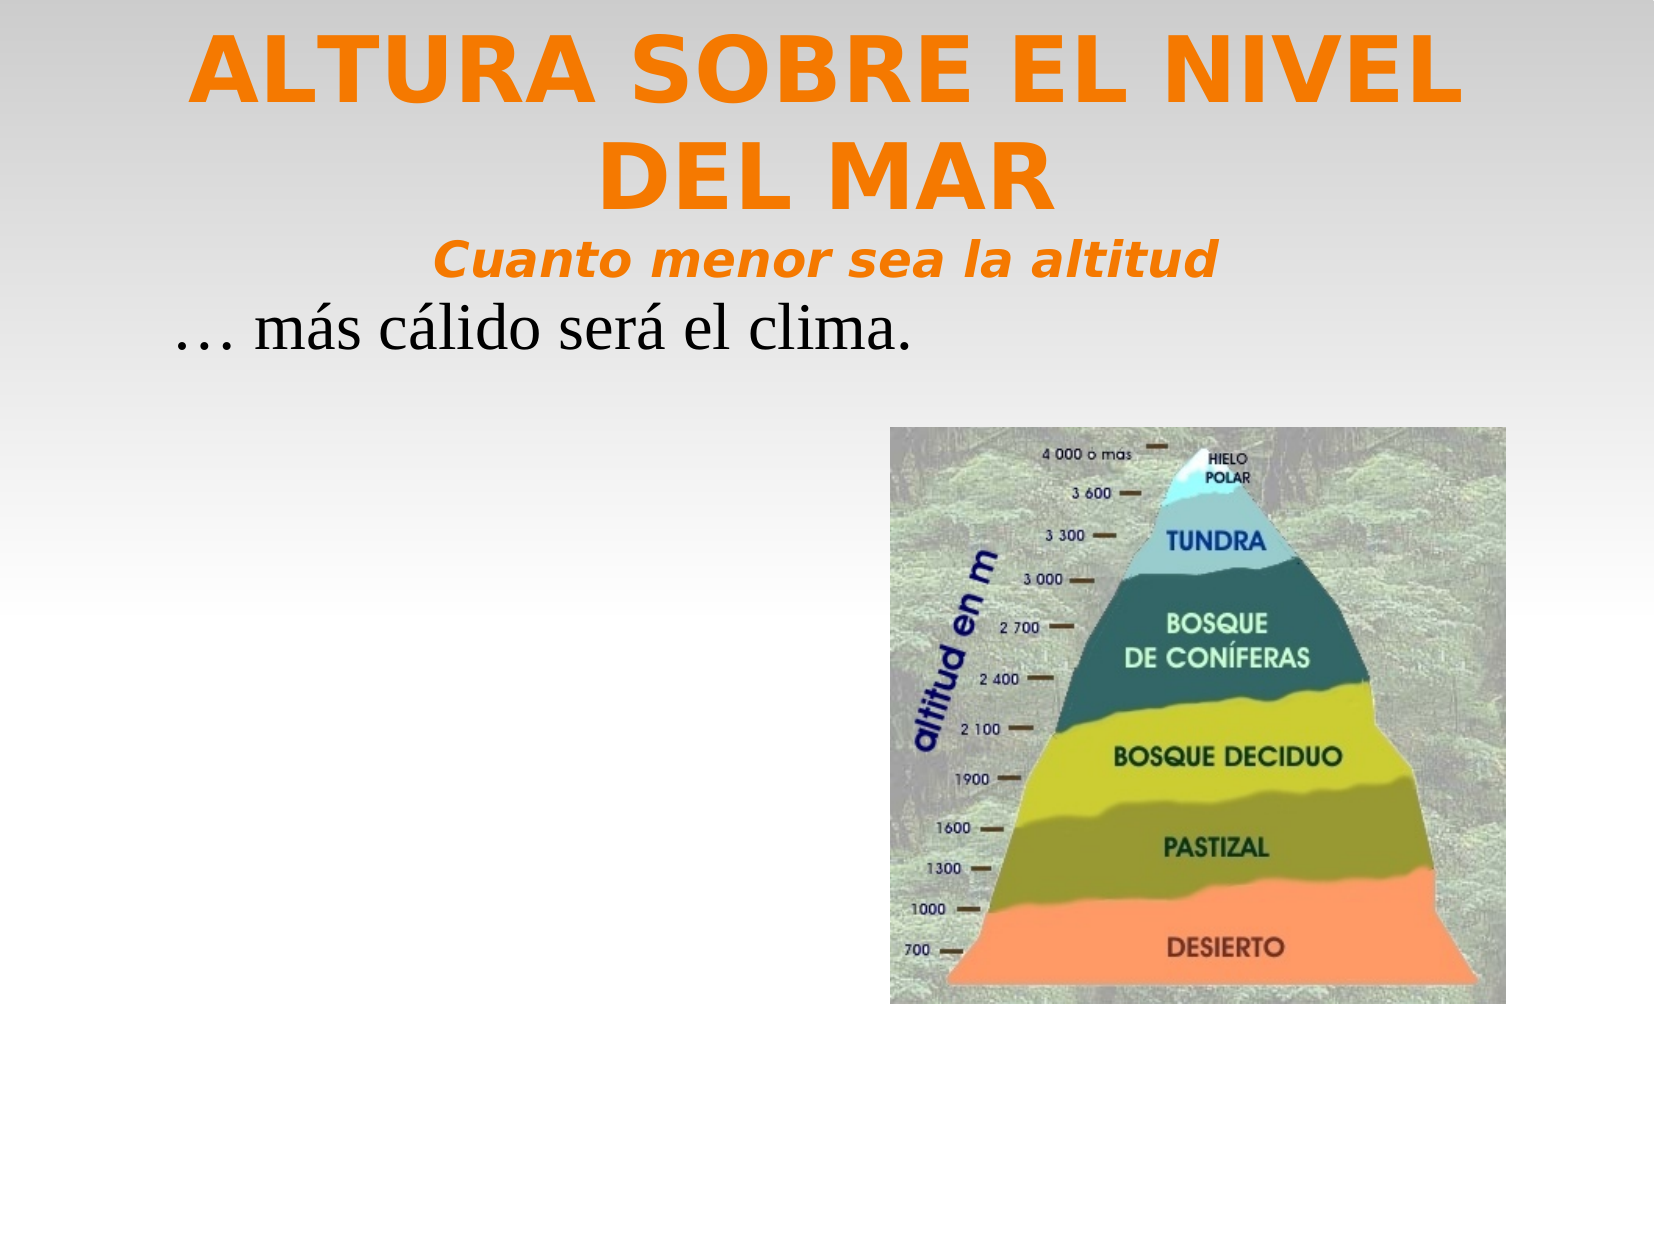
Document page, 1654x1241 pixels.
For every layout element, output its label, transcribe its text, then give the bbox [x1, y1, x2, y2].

list … más cálido será el clima. [82, 290, 809, 1109]
title ALTURA SOBRE EL NIVEL DEL MAR Cuanto menor sea la altitud [82, 16, 1571, 290]
picture [845, 290, 1572, 1109]
